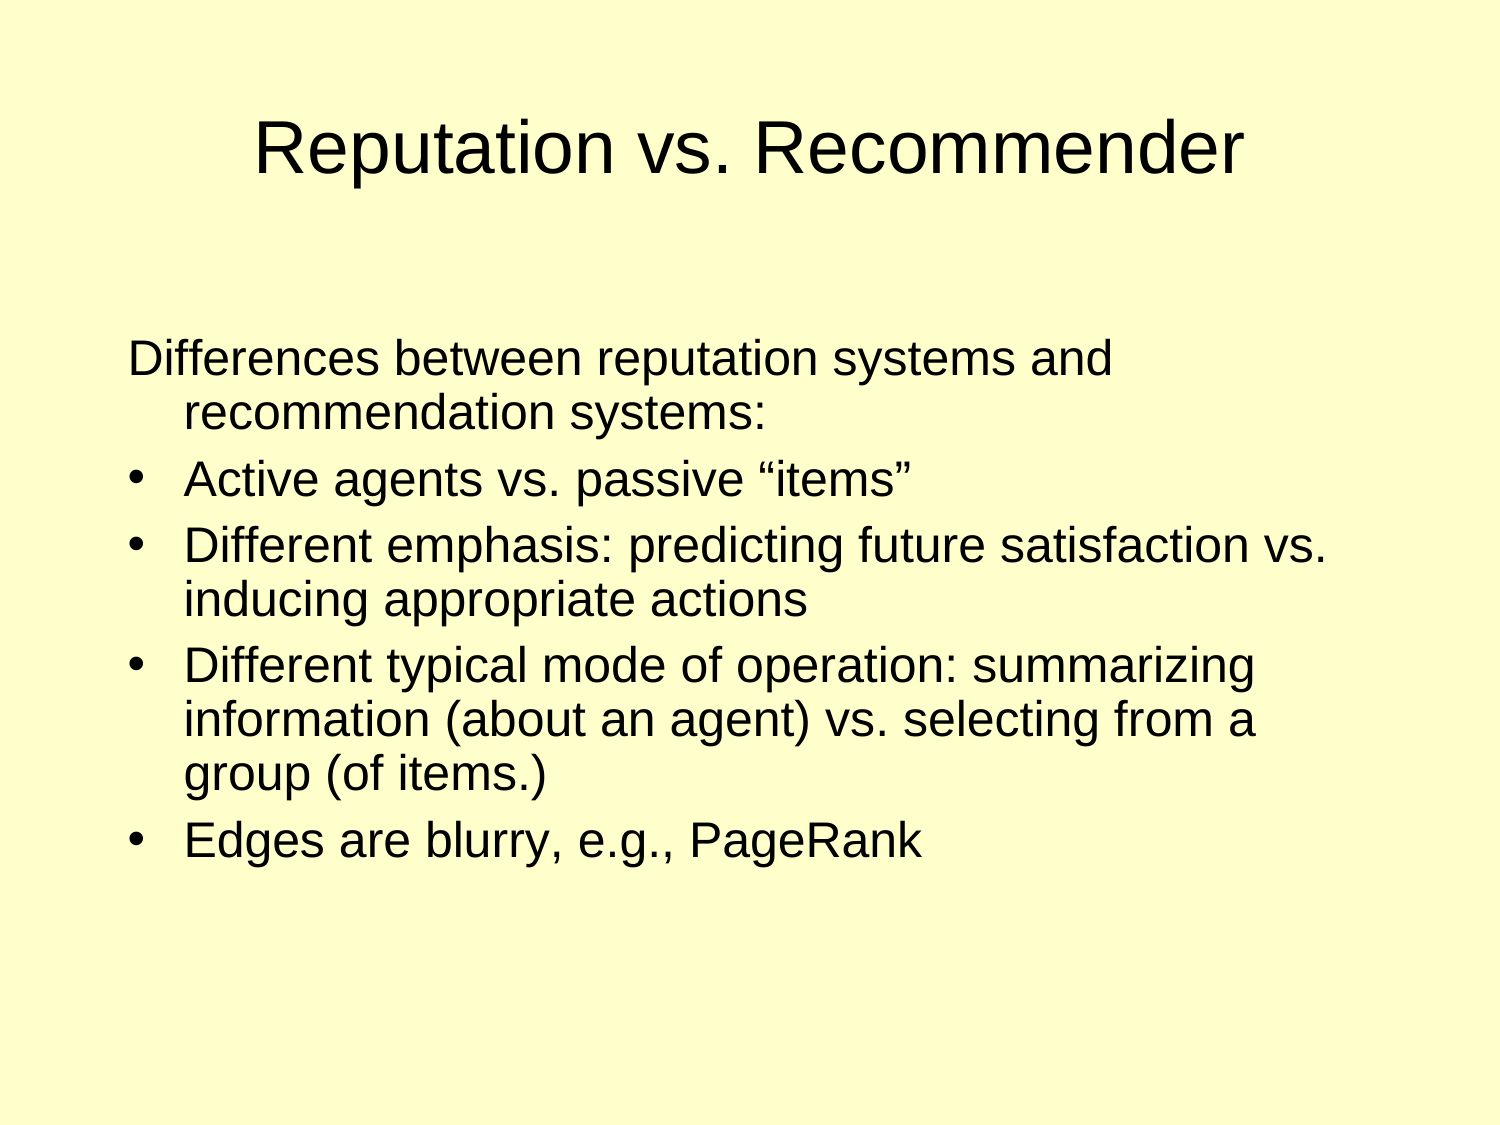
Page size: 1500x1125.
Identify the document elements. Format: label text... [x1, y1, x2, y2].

list Differences between reputation systems and recommendation systems: Active agents vs. passive “items” Different emphasis: predicting future satisfaction vs. inducing appropriate actions Different typical mode of operation: summarizing information (about an agent) vs. selecting from a group (of items.) Edges are blurry, e.g., PageRank [112, 324, 1388, 1038]
title Reputation vs. Recommender [112, 49, 1388, 238]
